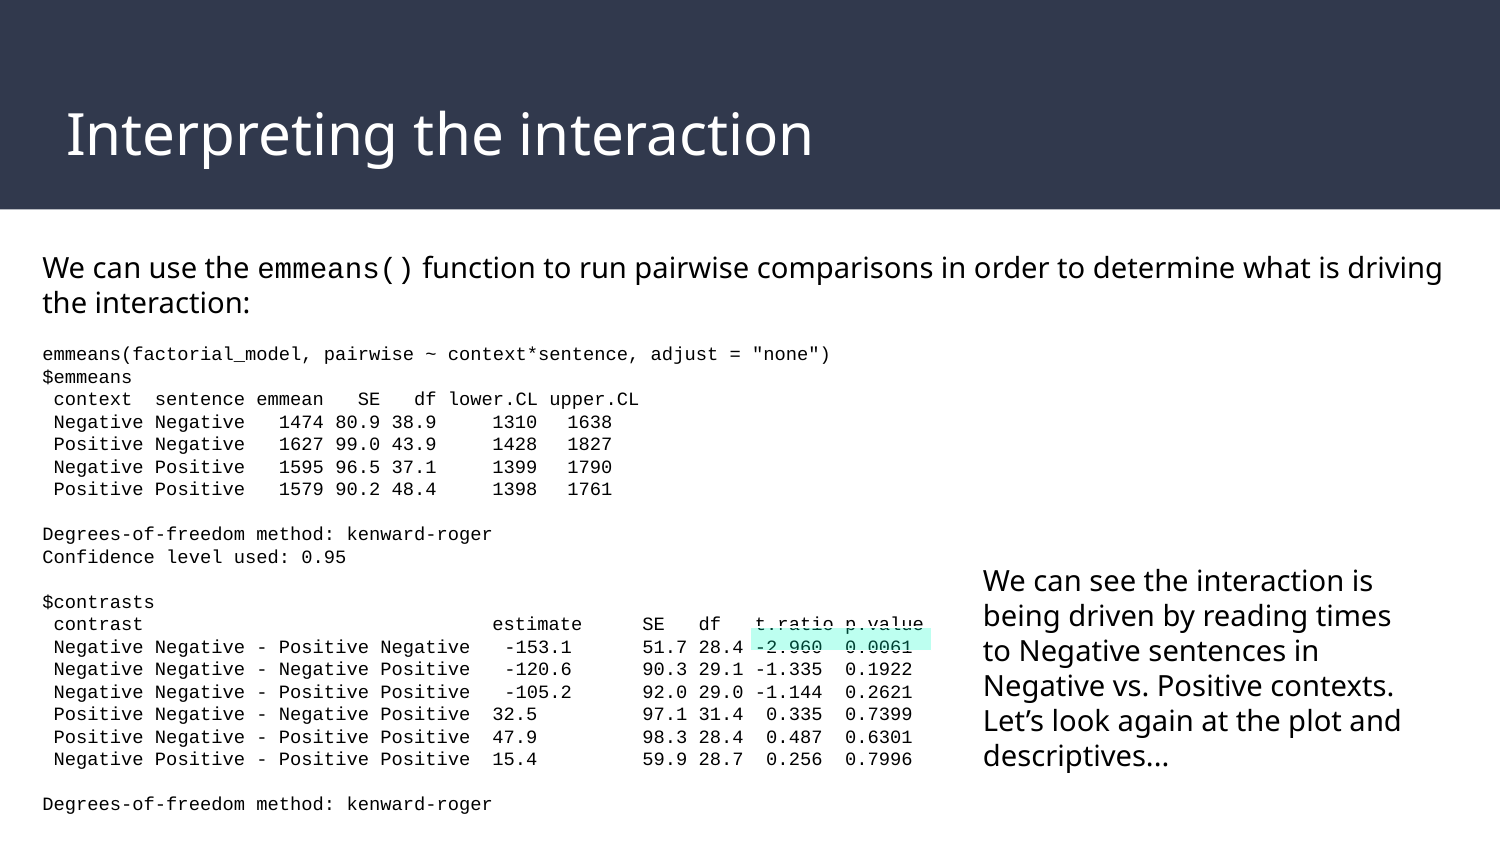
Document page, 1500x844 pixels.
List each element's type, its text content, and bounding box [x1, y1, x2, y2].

text_box [749, 626, 932, 651]
text_box We can see the interaction is being driven by reading times to Negative sentences in Negative vs. Positive contexts. Let’s look again at the plot and descriptives... [967, 547, 1440, 773]
text_box We can use the emmeans() function to run pairwise comparisons in order to determine what is driving the interaction: emmeans(factorial_model, pairwise ~ context*sentence, adjust = "none") $emmeans context sentence emmean SE df lower.CL upper.CL Negative Negative 1474 80.9 38.9 1310 1638 Positive Negative 1627 99.0 43.9 1428 1827 Negative Positive 1595 96.5 37.1 1399 1790 Positive Positive 1579 90.2 48.4 1398 1761 Degrees-of-freedom method: kenward-roger Confidence level used: 0.95 $contrasts contrast estimate SE df t.ratio p.value Negative Negative - Positive Negative -153.1 51.7 28.4 -2.960 0.0061 Negative Negative - Negative Positive -120.6 90.3 29.1 -1.335 0.1922 Negative Negative - Positive Positive -105.2 92.0 29.0 -1.144 0.2621 Positive Negative - Negative Positive 32.5 97.1 31.4 0.335 0.7399 Positive Negative - Positive Positive 47.9 98.3 28.4 0.487 0.6301 Negative Positive - Positive Positive 15.4 59.9 28.7 0.256 0.7996 Degrees-of-freedom method: kenward-roger [27, 234, 1472, 826]
title Interpreting the interaction [51, 82, 1449, 185]
